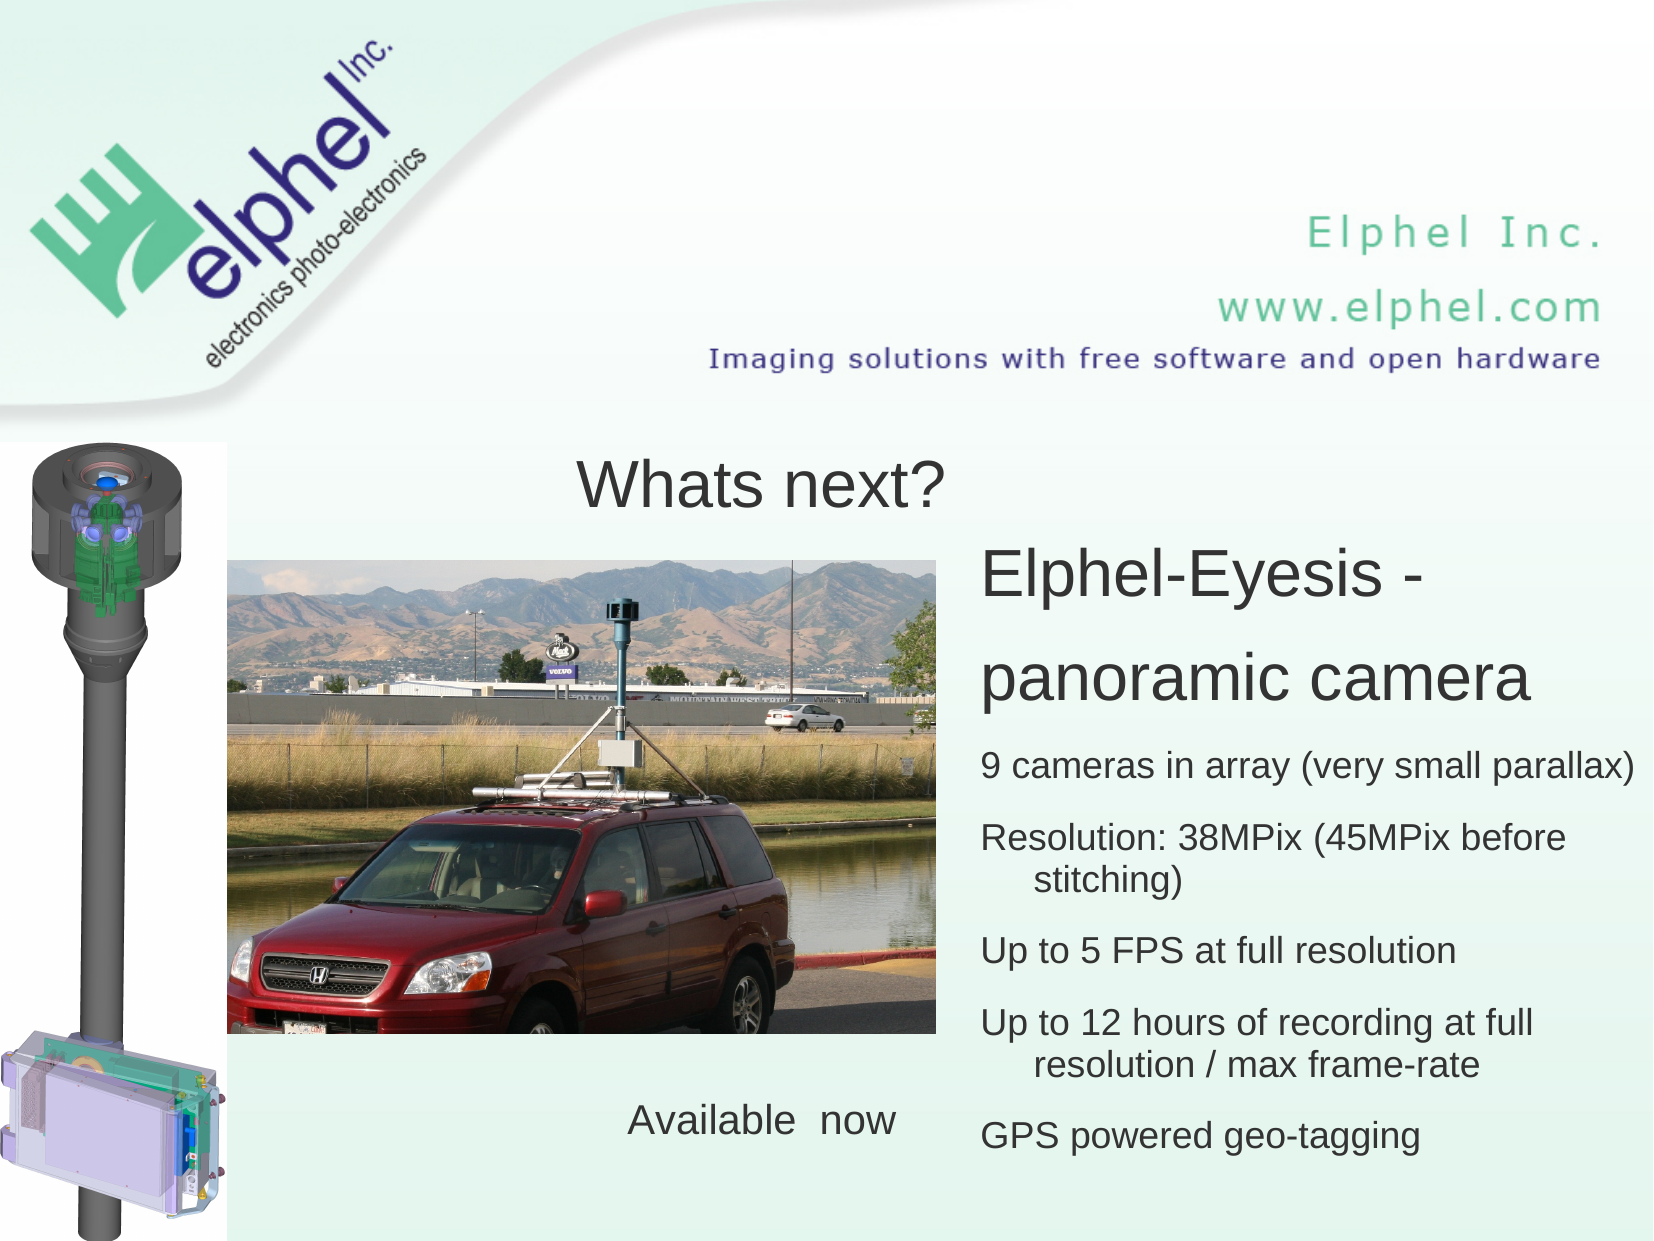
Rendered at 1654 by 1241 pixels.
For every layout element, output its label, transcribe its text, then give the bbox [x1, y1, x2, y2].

list Available now [561, 1092, 945, 1182]
list Whats next? [227, 442, 1595, 1182]
picture [0, 0, 1654, 1241]
list Elphel-Eyesis - panoramic camera 9 cameras in array (very small parallax) Resolution: 38MPix (45MPix before stitching) Up to 5 FPS at full resolution Up to 12 hours of recording at full resolution / max frame-rate GPS powered geo-tagging [962, 531, 1642, 1123]
